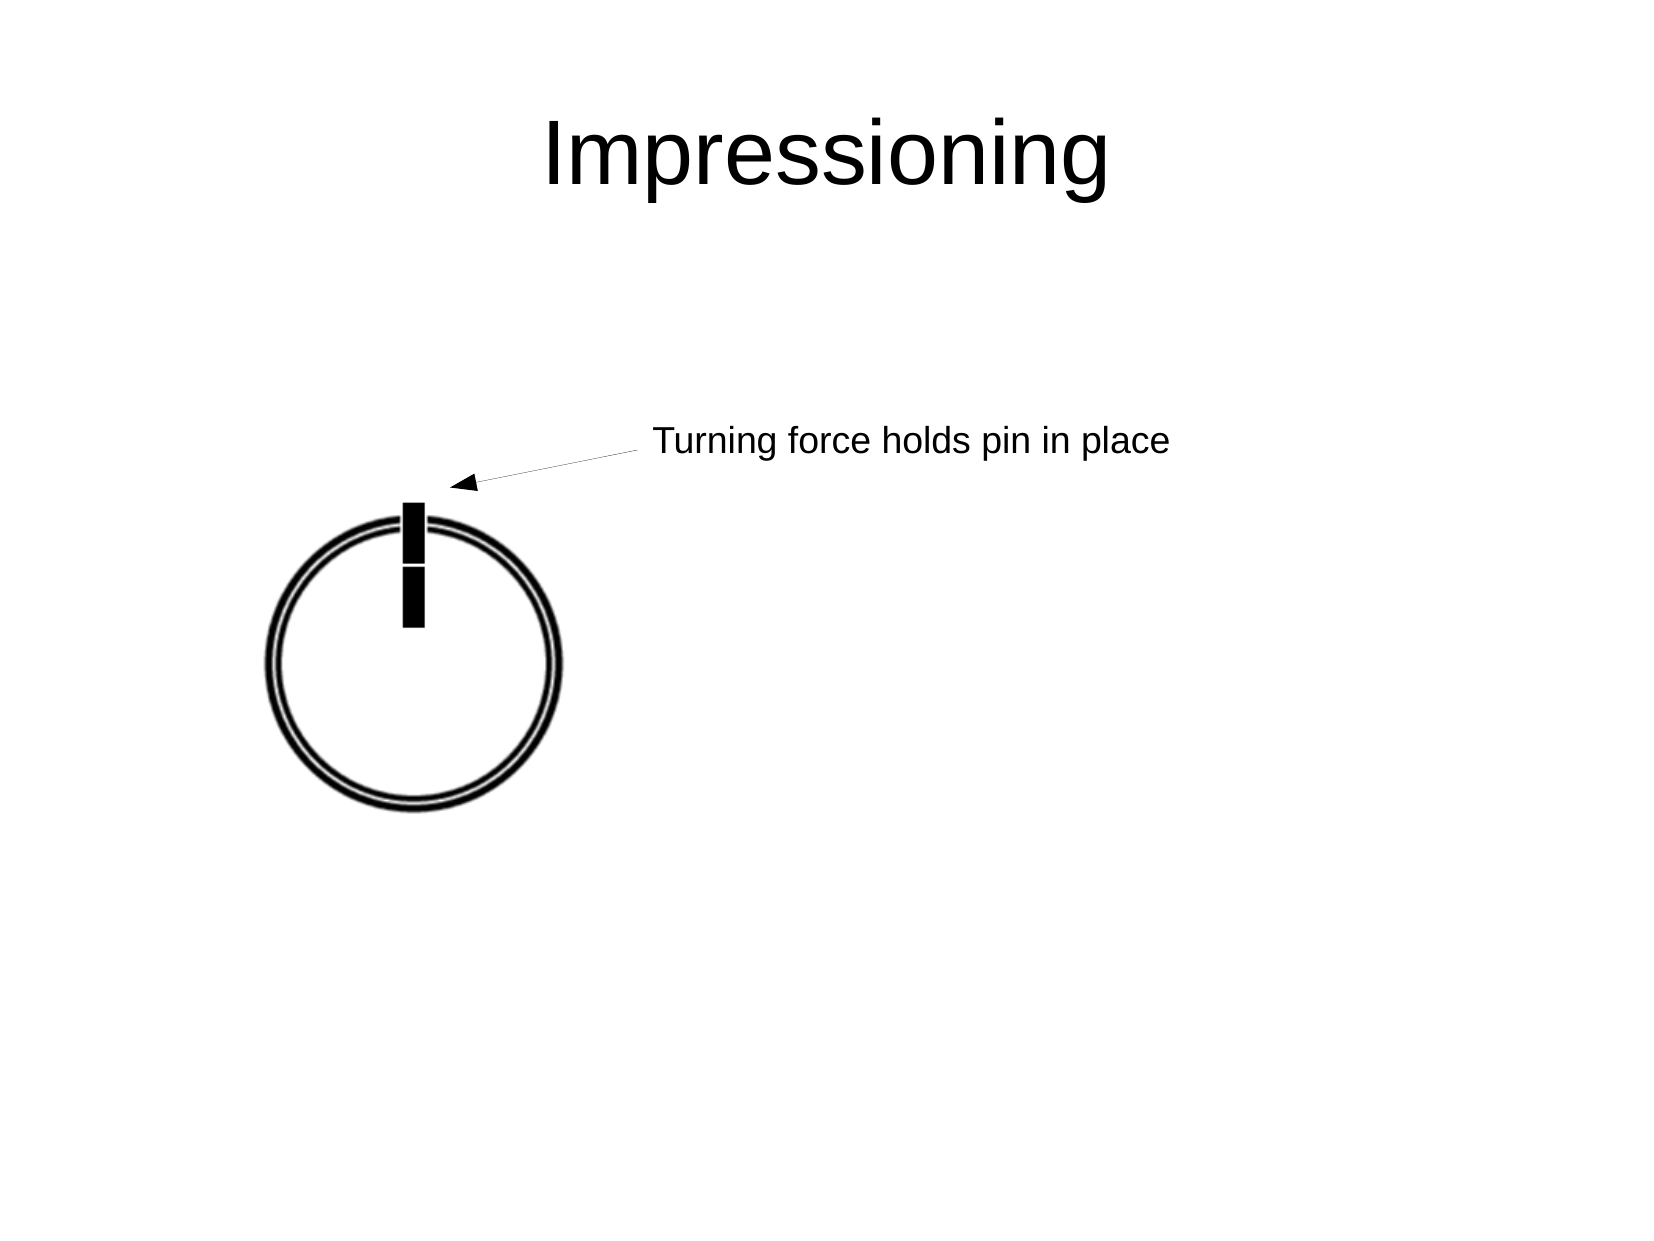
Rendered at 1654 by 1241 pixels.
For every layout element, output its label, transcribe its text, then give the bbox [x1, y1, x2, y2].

title Impressioning [82, 56, 1571, 250]
text_box Turning force holds pin in place [637, 412, 1186, 470]
picture [187, 403, 649, 901]
